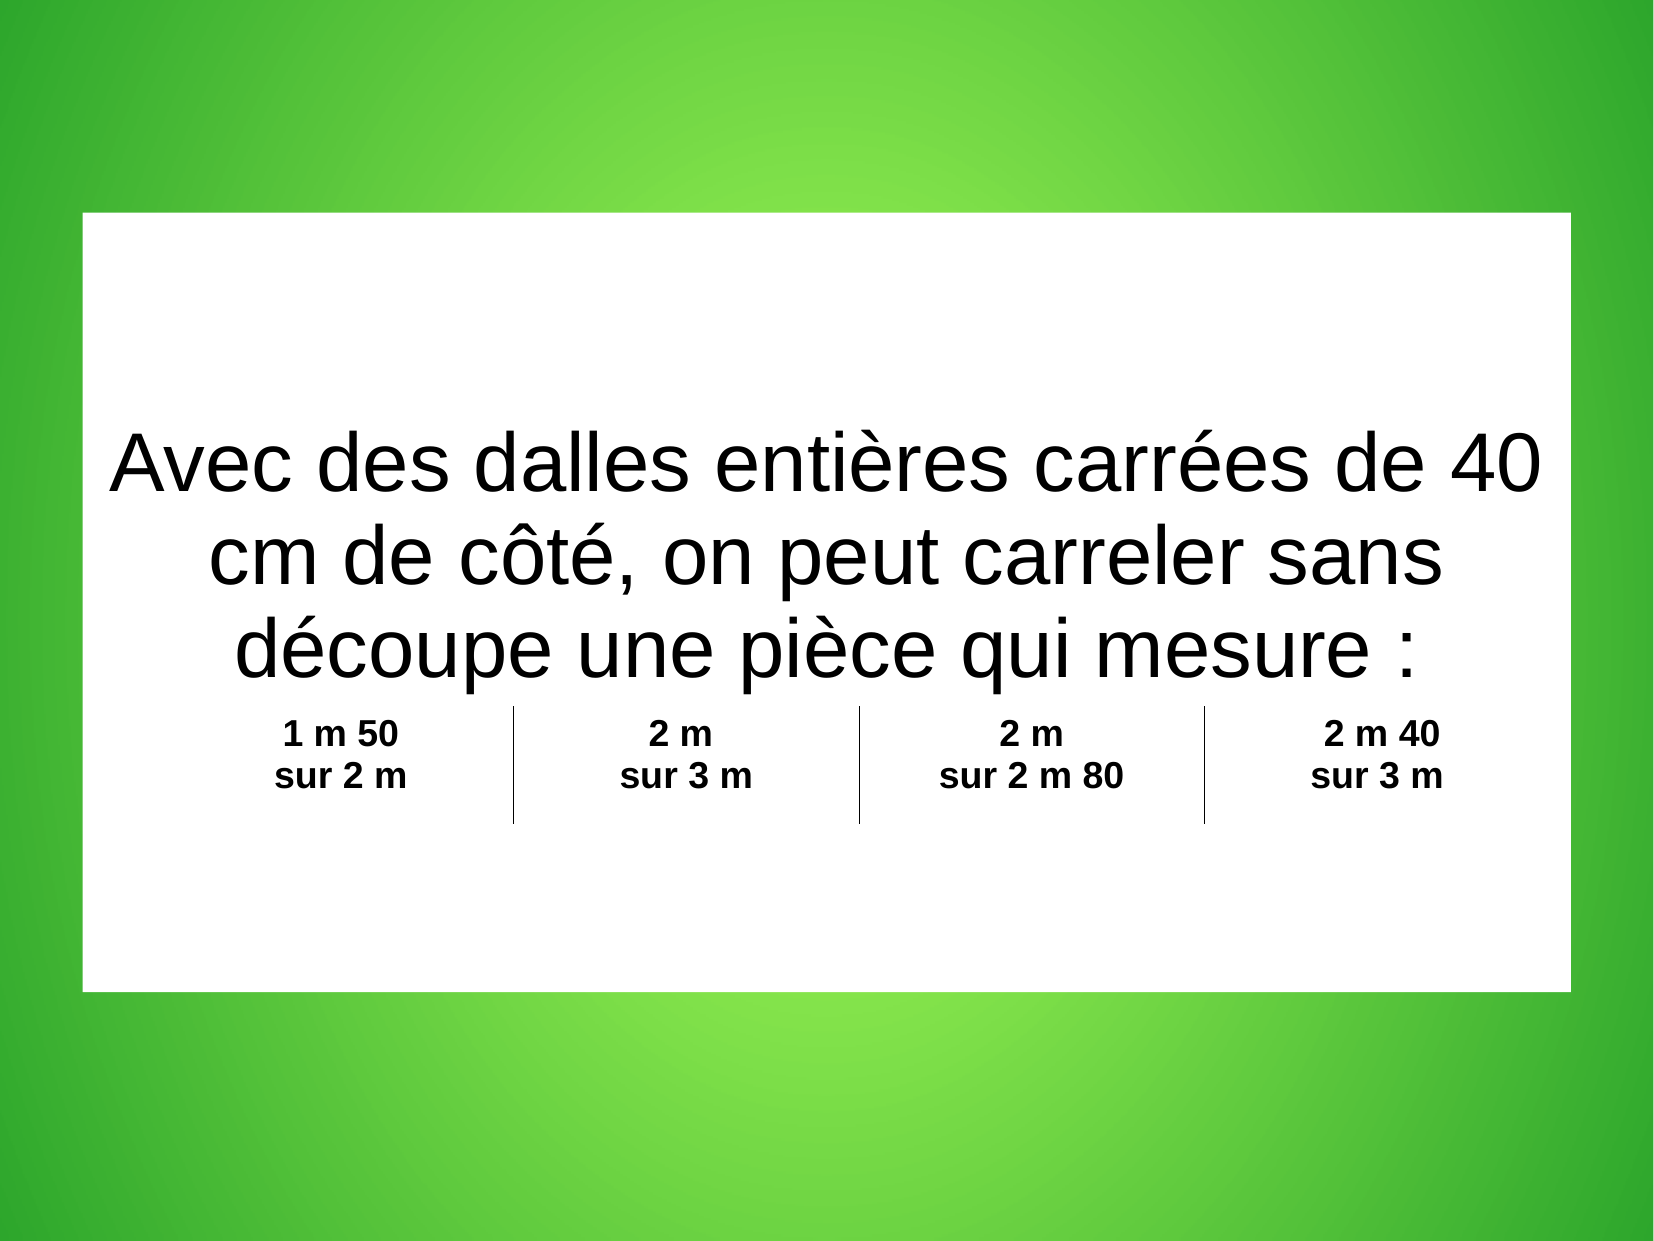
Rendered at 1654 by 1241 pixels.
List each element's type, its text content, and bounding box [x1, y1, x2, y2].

picture [0, 0, 1654, 1241]
table_header 2 m 40 sur 3 m [1205, 706, 1550, 824]
text_box [98, 487, 1559, 754]
table_header 2 m sur 3 m [514, 706, 859, 824]
subtitle Avec des dalles entières carrées de 40 cm de côté, on peut carreler sans découpe une pièce qui mesure : [82, 212, 1571, 993]
table_header 2 m sur 2 m 80 [860, 706, 1204, 824]
table_header 1 m 50 sur 2 m [168, 706, 513, 824]
